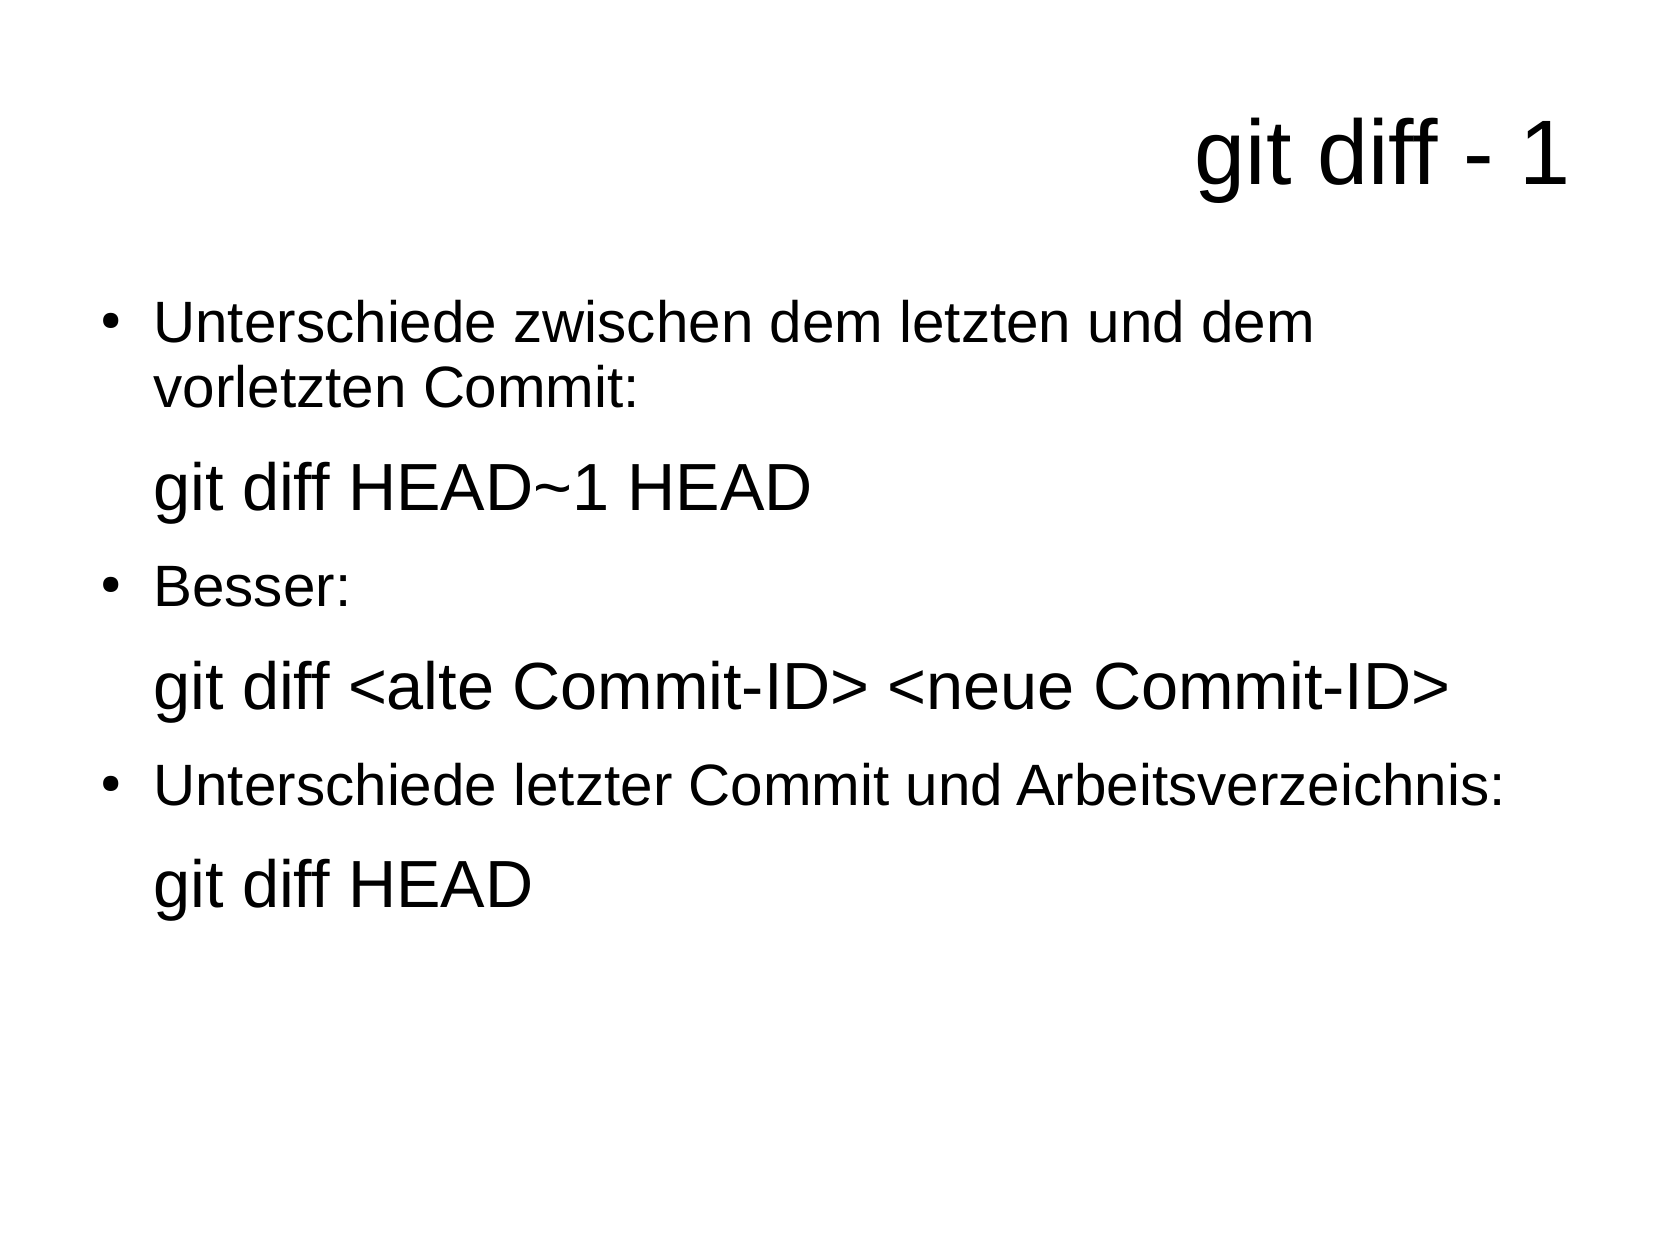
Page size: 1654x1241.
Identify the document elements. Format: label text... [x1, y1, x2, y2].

title git diff - 1 [82, 49, 1571, 257]
list Unterschiede zwischen dem letzten und dem vorletzten Commit: git diff HEAD~1 HEAD Besser: git diff <alte Commit-ID> <neue Commit-ID> Unterschiede letzter Commit und Arbeitsverzeichnis: git diff HEAD [82, 290, 1571, 1109]
